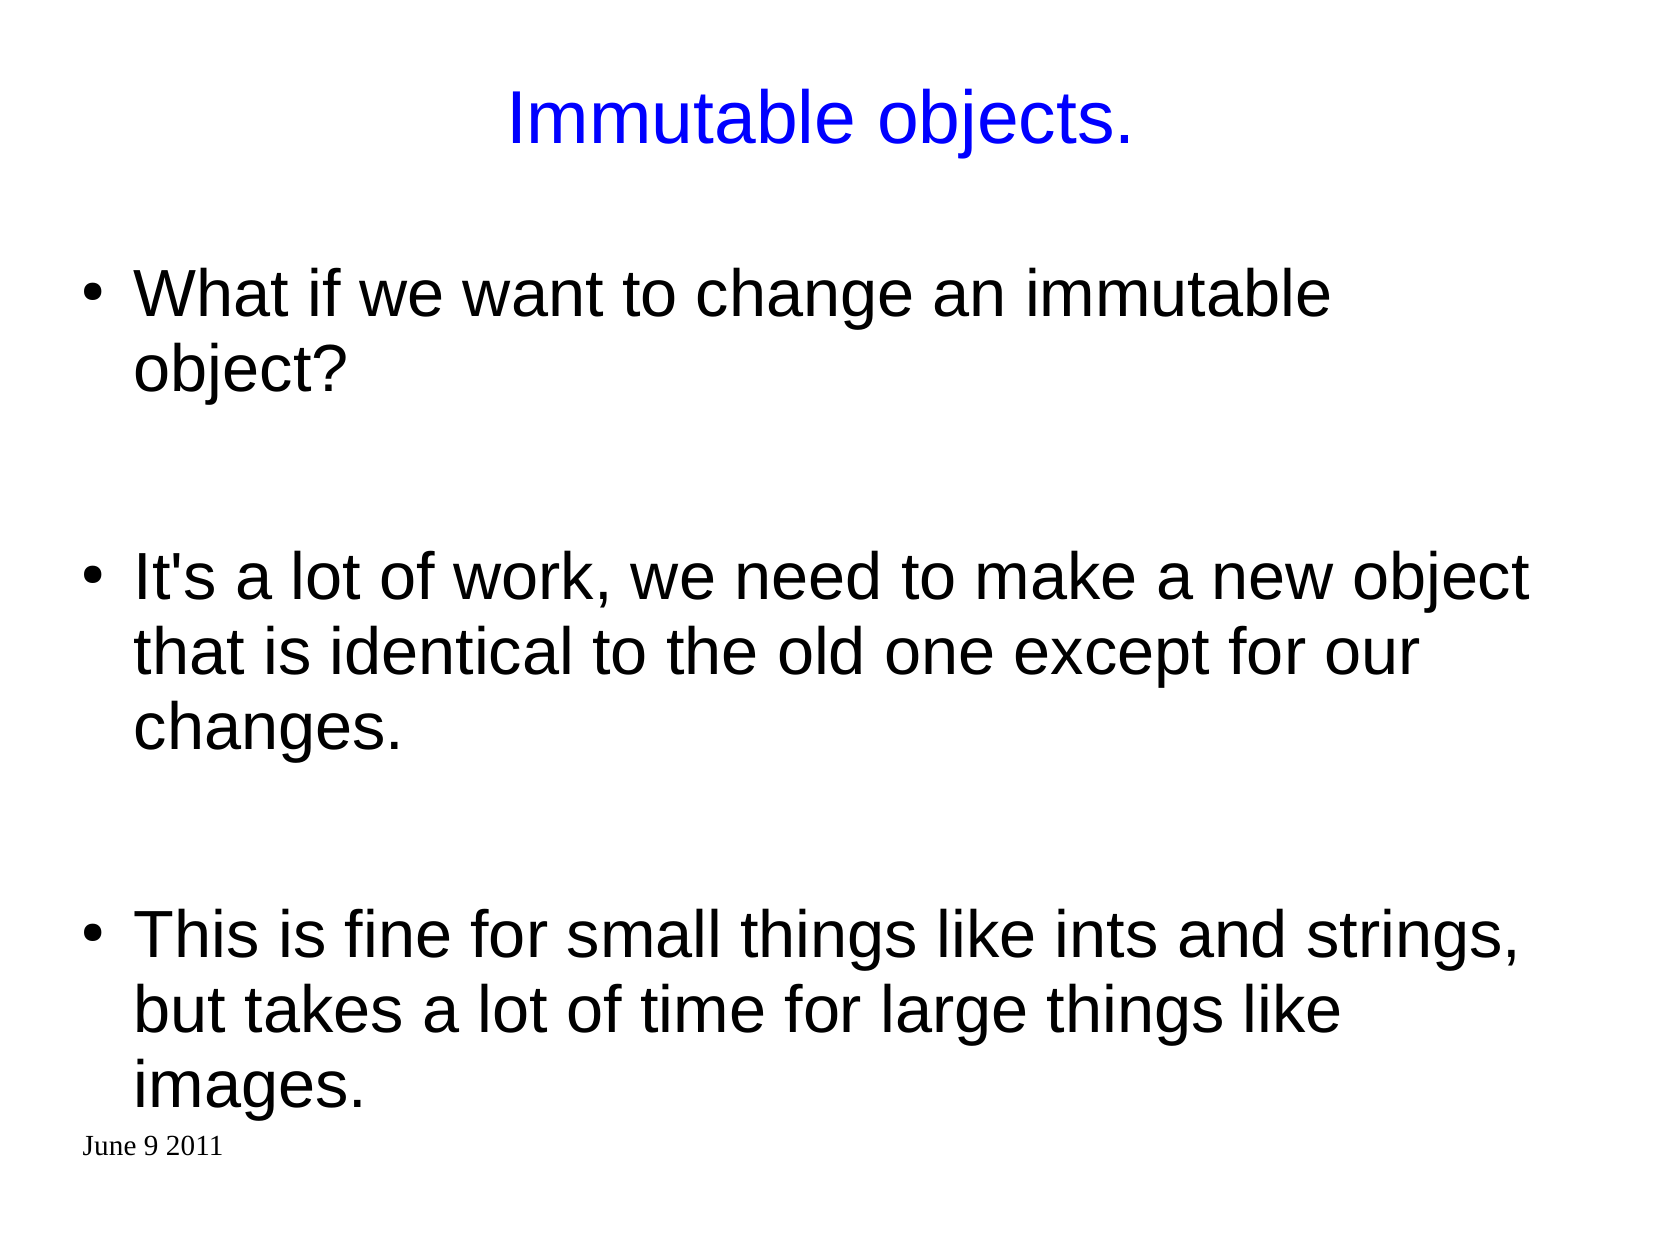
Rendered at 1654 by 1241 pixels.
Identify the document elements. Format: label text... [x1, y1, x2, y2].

title Immutable objects. [76, 58, 1565, 178]
list What if we want to change an immutable object? It's a lot of work, we need to make a new object that is identical to the old one except for our changes. This is fine for small things like ints and strings, but takes a lot of time for large things like images. [63, 255, 1552, 1120]
